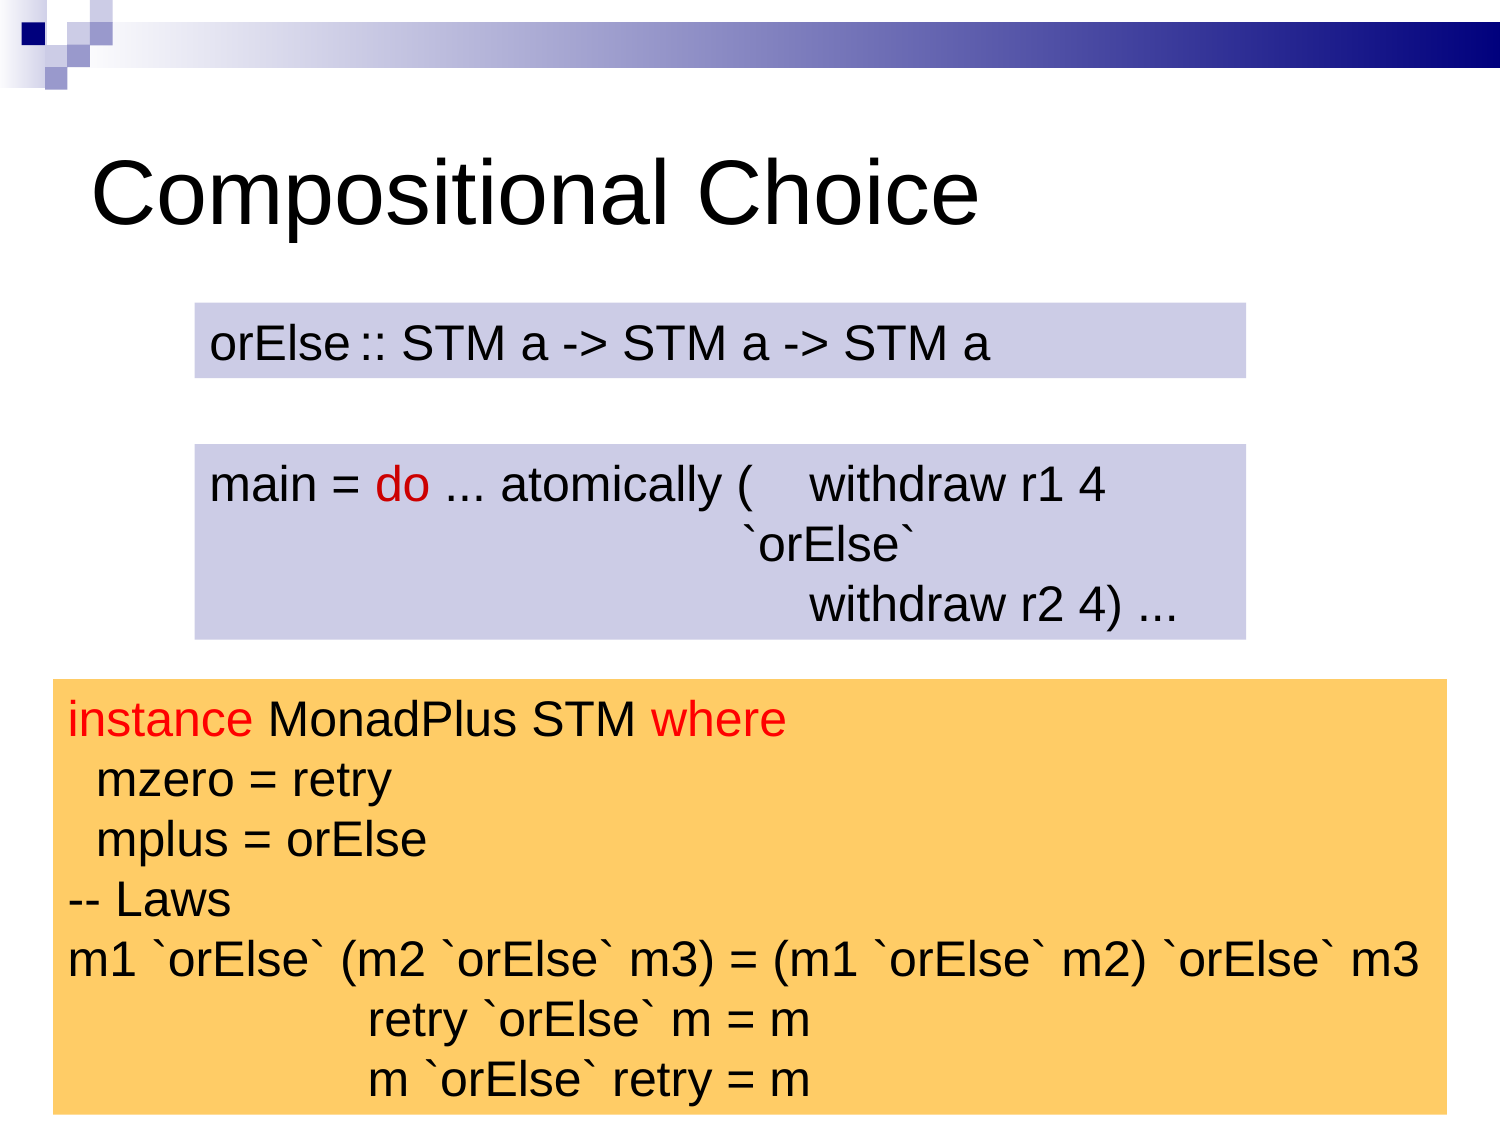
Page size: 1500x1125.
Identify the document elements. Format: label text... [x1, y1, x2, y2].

title Compositional Choice [75, 75, 1426, 301]
text_box instance MonadPlus STM where mzero = retry mplus = orElse -- Laws m1 `orElse` (m2 `orElse` m3) = (m1 `orElse` m2) `orElse` m3 retry `orElse` m = m m `orElse` retry = m [53, 679, 1447, 1115]
text_box orElse :: STM a -> STM a -> STM a [194, 302, 1247, 379]
text_box main = do ... atomically ( withdraw r1 4 `orElse` withdraw r2 4) ... [194, 444, 1247, 640]
